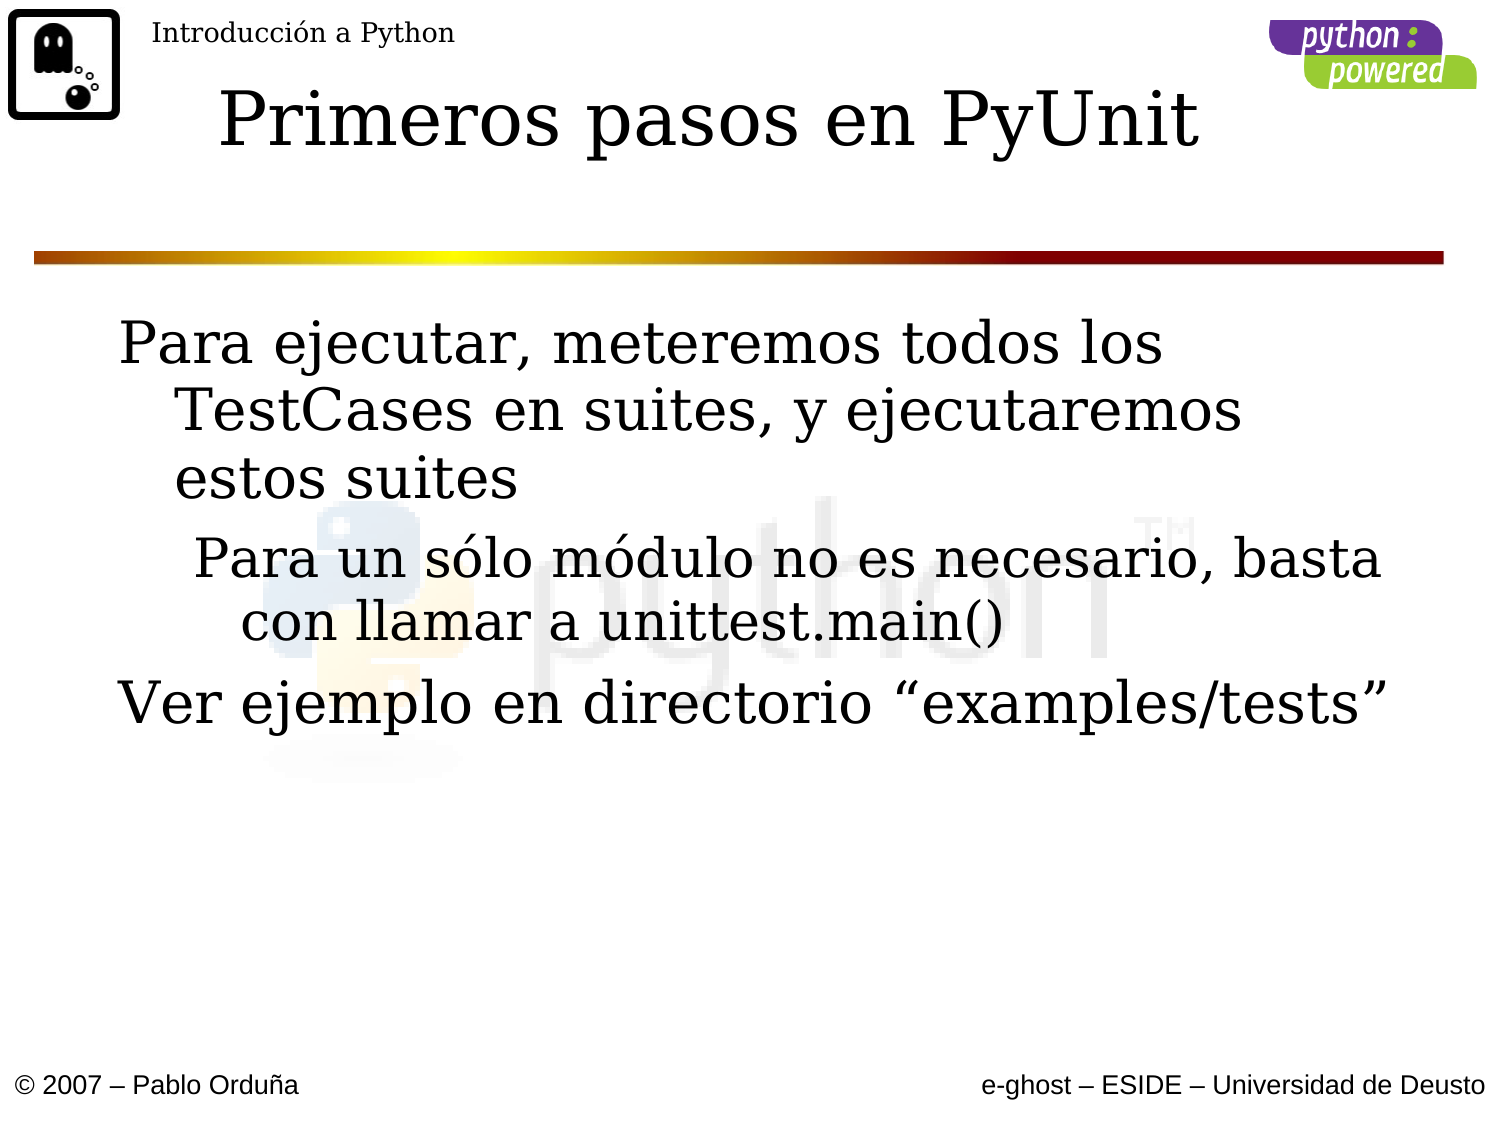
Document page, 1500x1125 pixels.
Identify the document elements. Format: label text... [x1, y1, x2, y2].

list Para ejecutar, meteremos todos los TestCases en suites, y ejecutaremos estos suites Para un sólo módulo no es necesario, basta con llamar a unittest.main() Ver ejemplo en directorio “examples/tests” [118, 309, 1394, 990]
picture [1269, 20, 1477, 89]
title Primeros pasos en PyUnit [118, 66, 1300, 174]
picture [34, 251, 1447, 266]
picture [5, 7, 125, 124]
